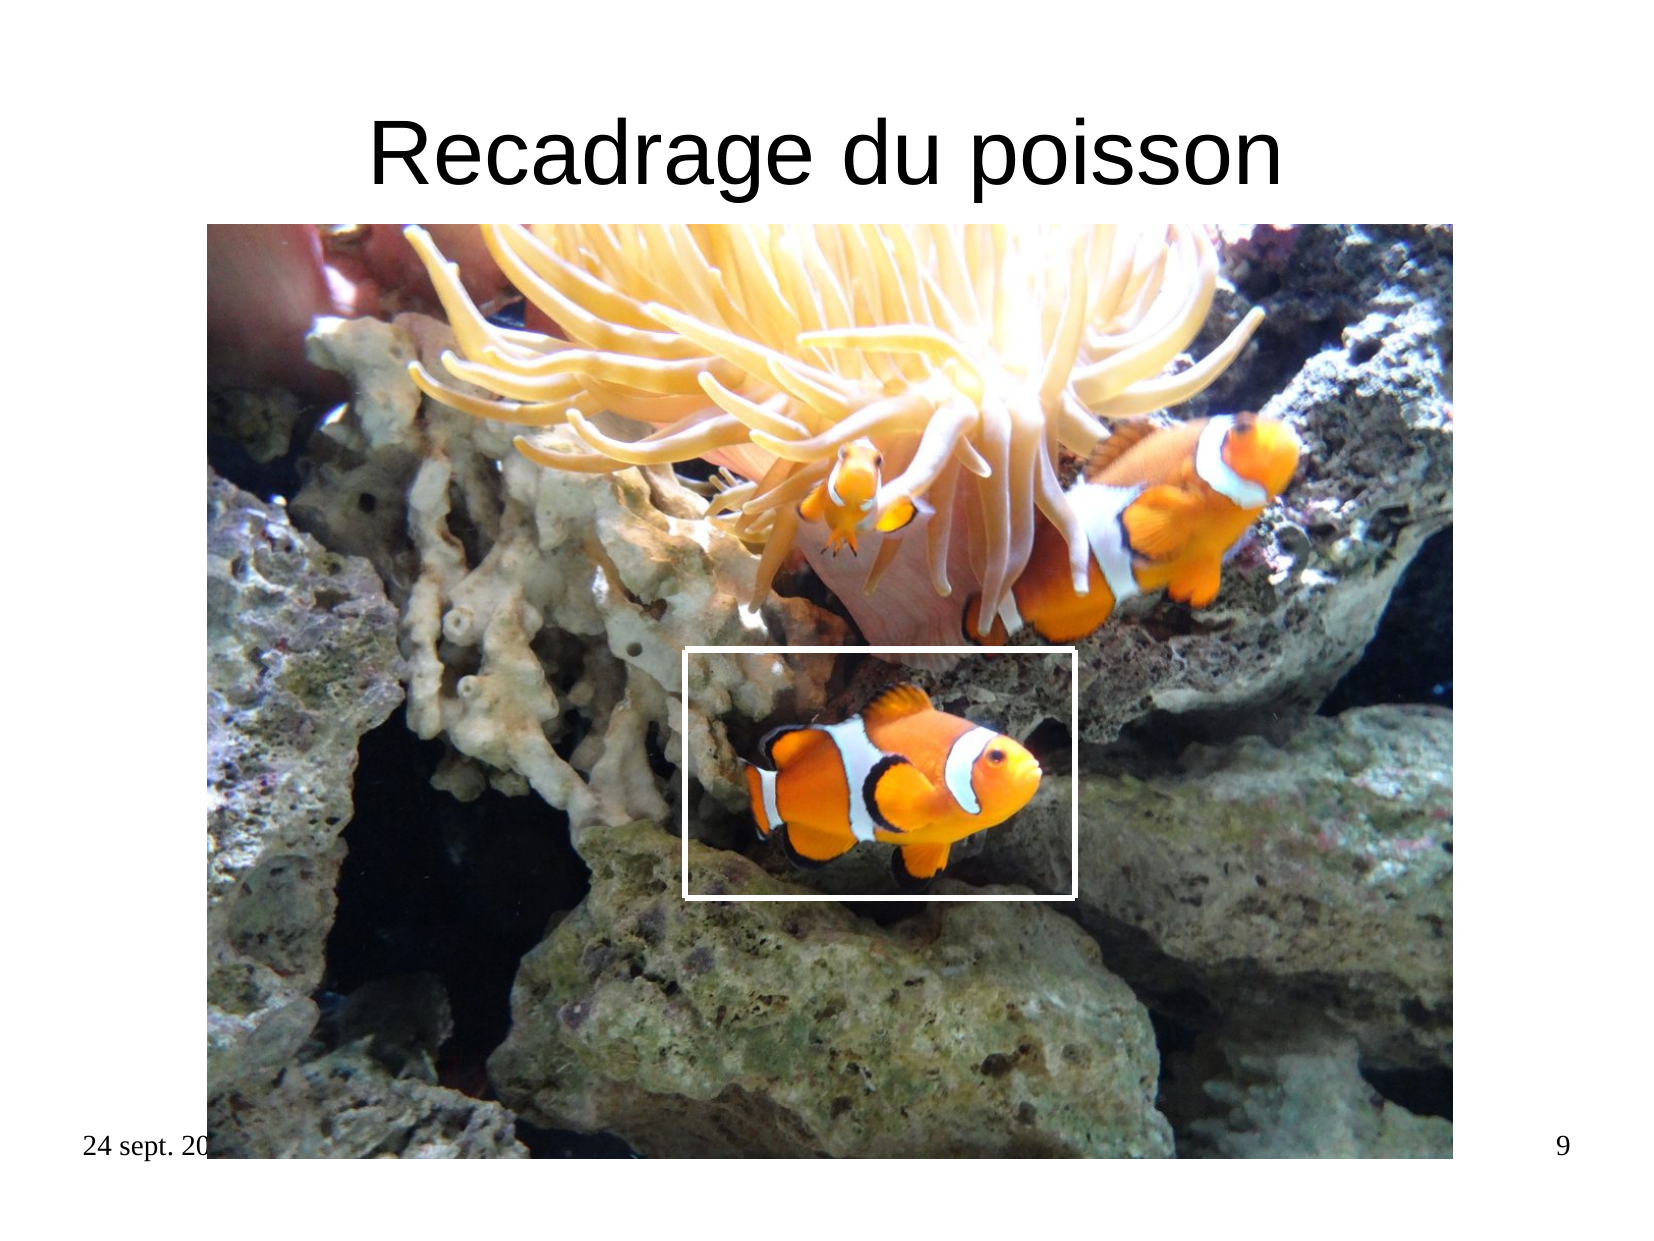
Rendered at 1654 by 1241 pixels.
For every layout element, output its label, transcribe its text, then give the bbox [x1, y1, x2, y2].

picture [207, 224, 1453, 1159]
title Recadrage du poisson [82, 49, 1571, 257]
